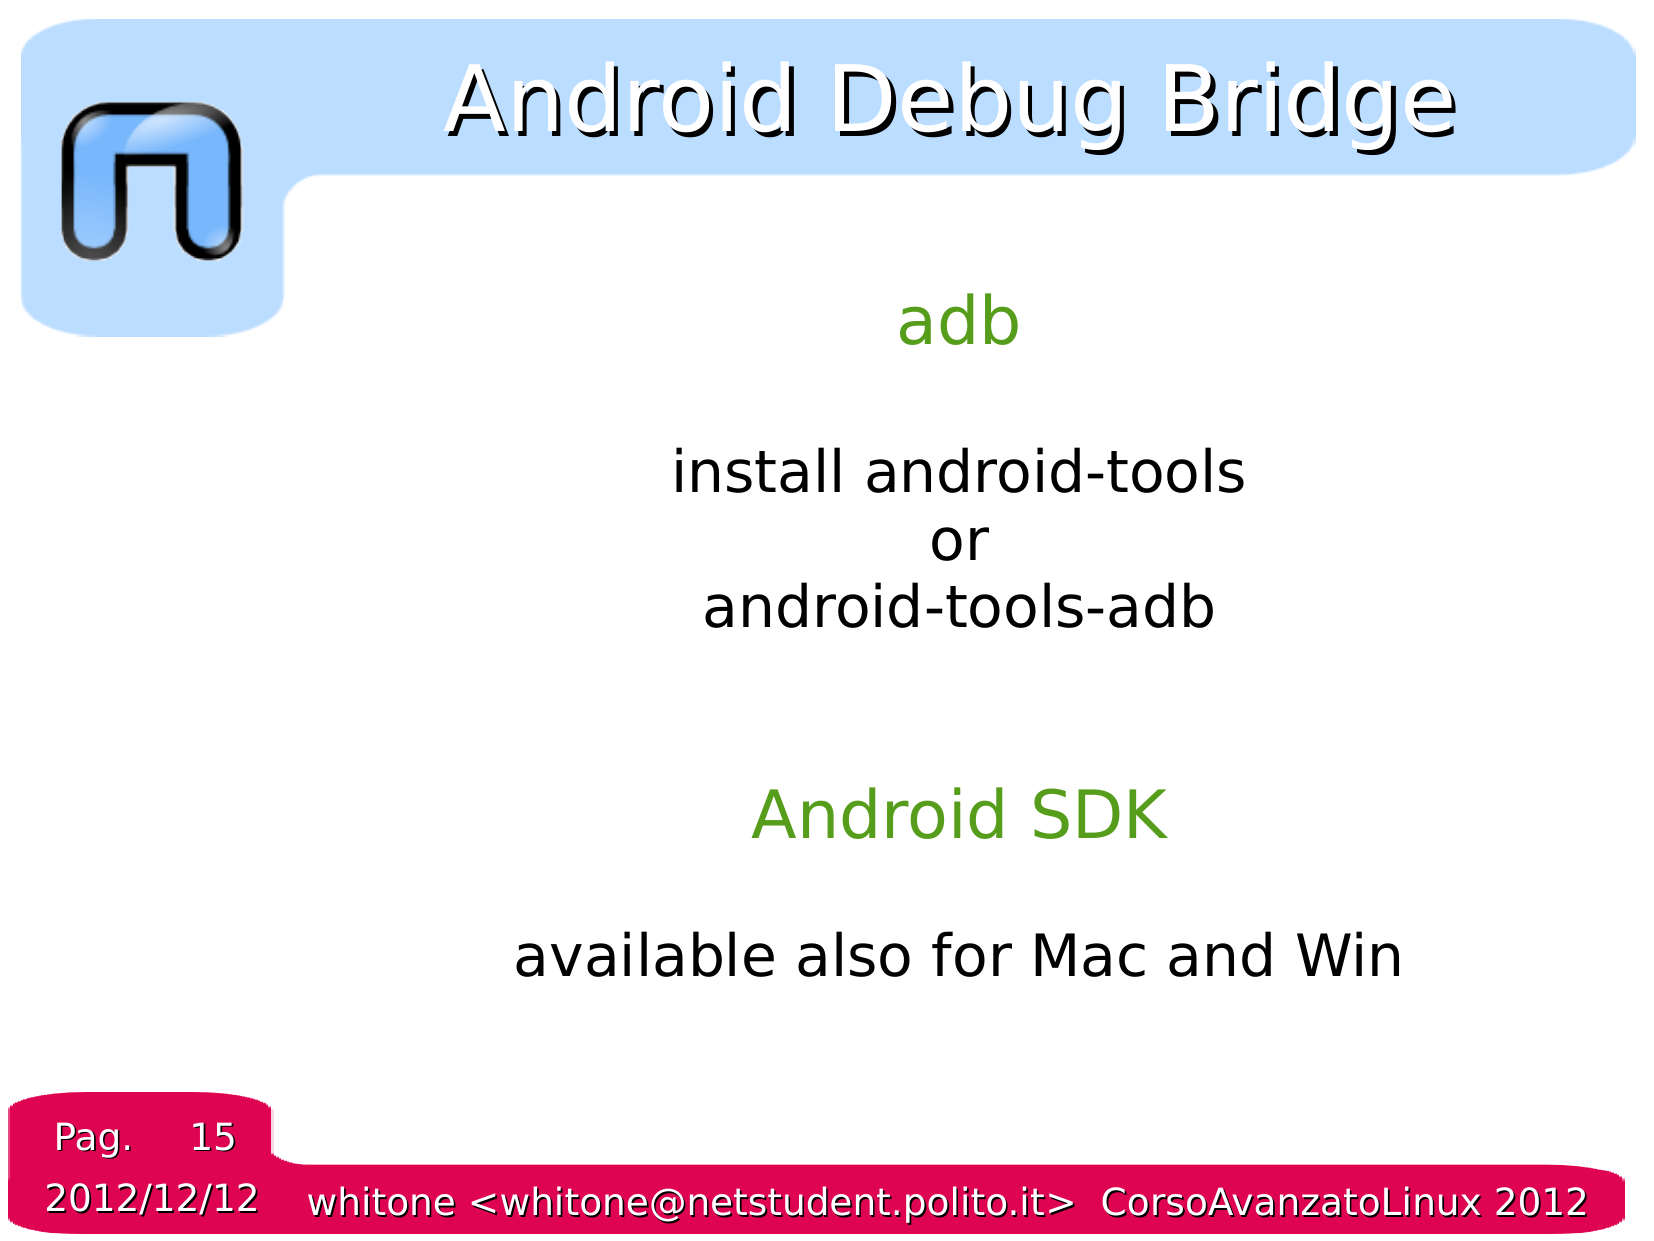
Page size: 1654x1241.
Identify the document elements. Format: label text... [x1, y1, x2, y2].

text_box whitone <whitone@netstudent.polito.it> CorsoAvanzatoLinux 2012 [292, 1173, 1604, 1241]
picture [0, 19, 1636, 354]
title Android Debug Bridge [265, 3, 1636, 197]
picture [8, 1092, 1625, 1234]
subtitle adb install android-tools or android-tools-adb Android SDK available also for Mac and Win [295, 212, 1625, 1129]
text_box 2012/12/12 [29, 1169, 284, 1241]
text_box Pag. <numero> [27, 1108, 413, 1168]
